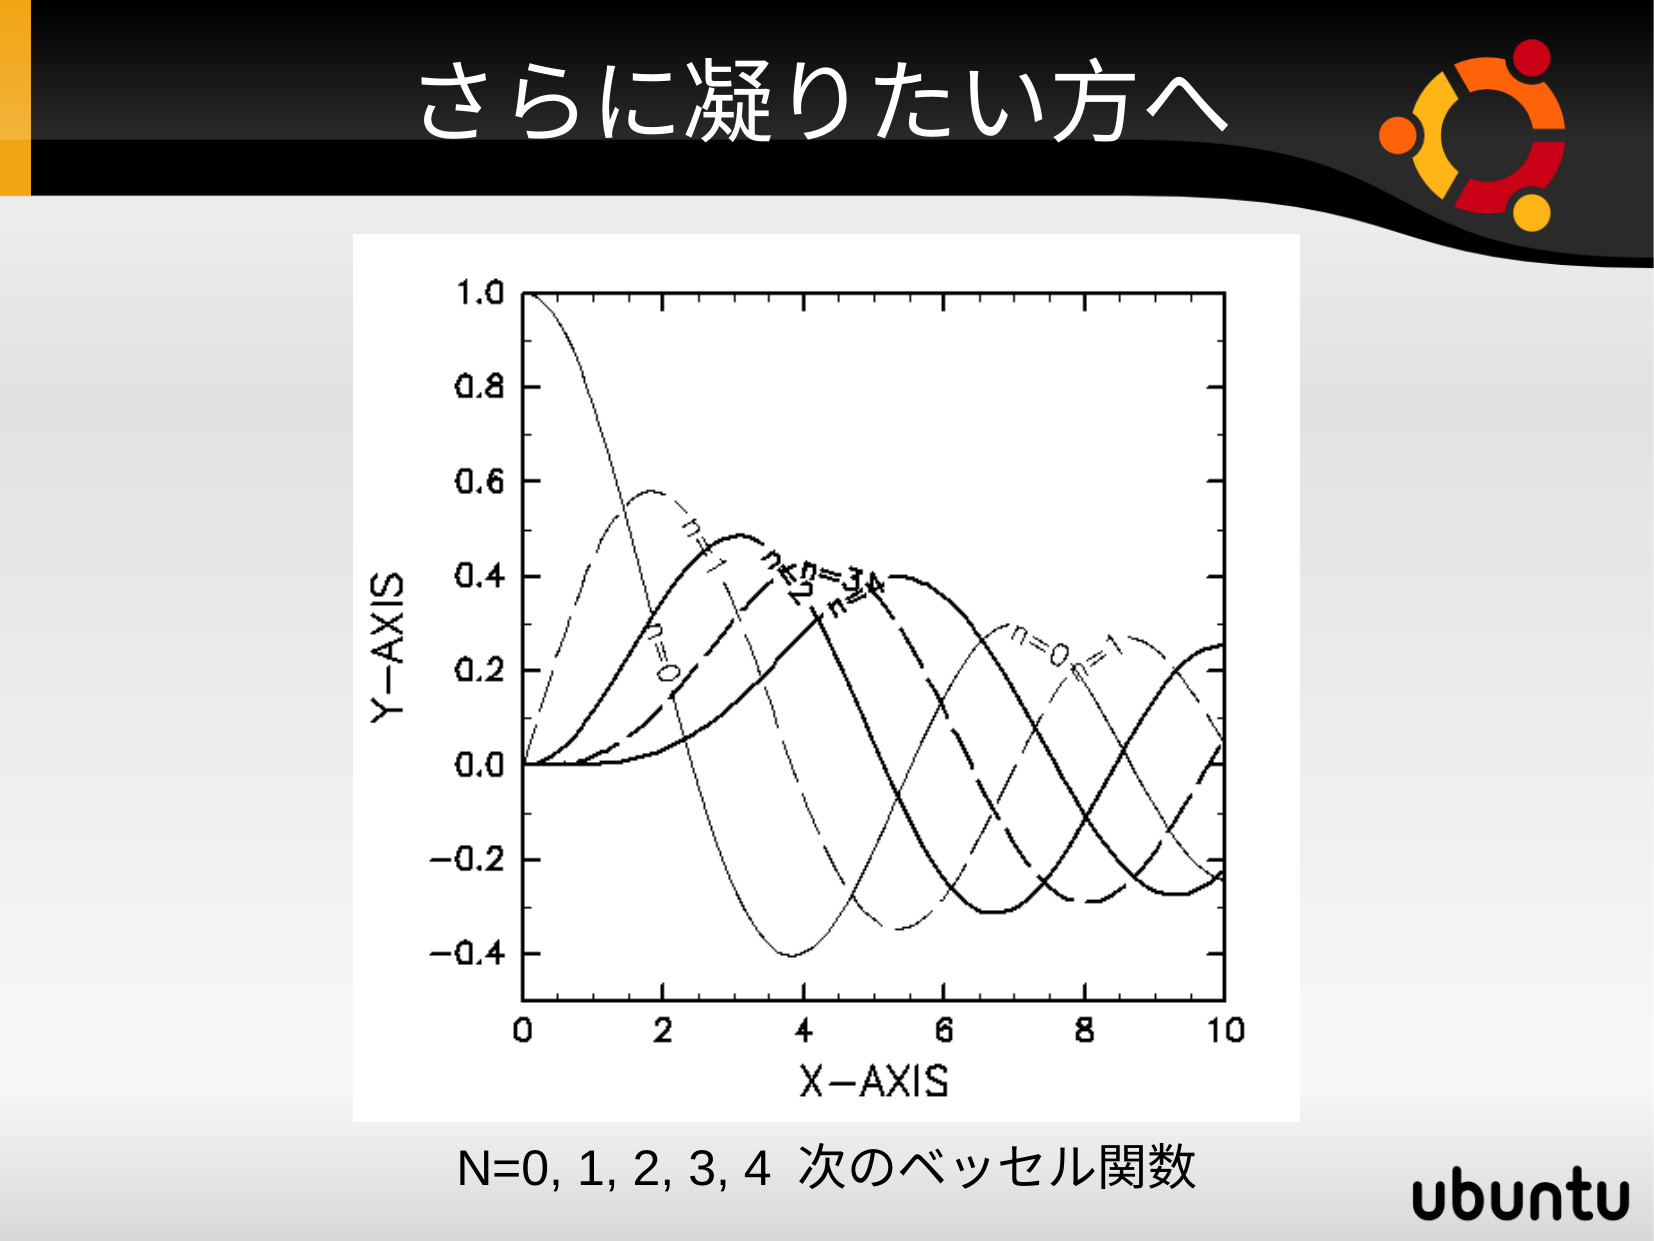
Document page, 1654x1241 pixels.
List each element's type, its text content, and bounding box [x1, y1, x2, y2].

picture [0, 0, 1654, 1241]
title さらに凝りたい方へ [76, 0, 1565, 208]
subtitle N=0, 1, 2, 3, 4 次のベッセル関数 [82, 1122, 1571, 1214]
